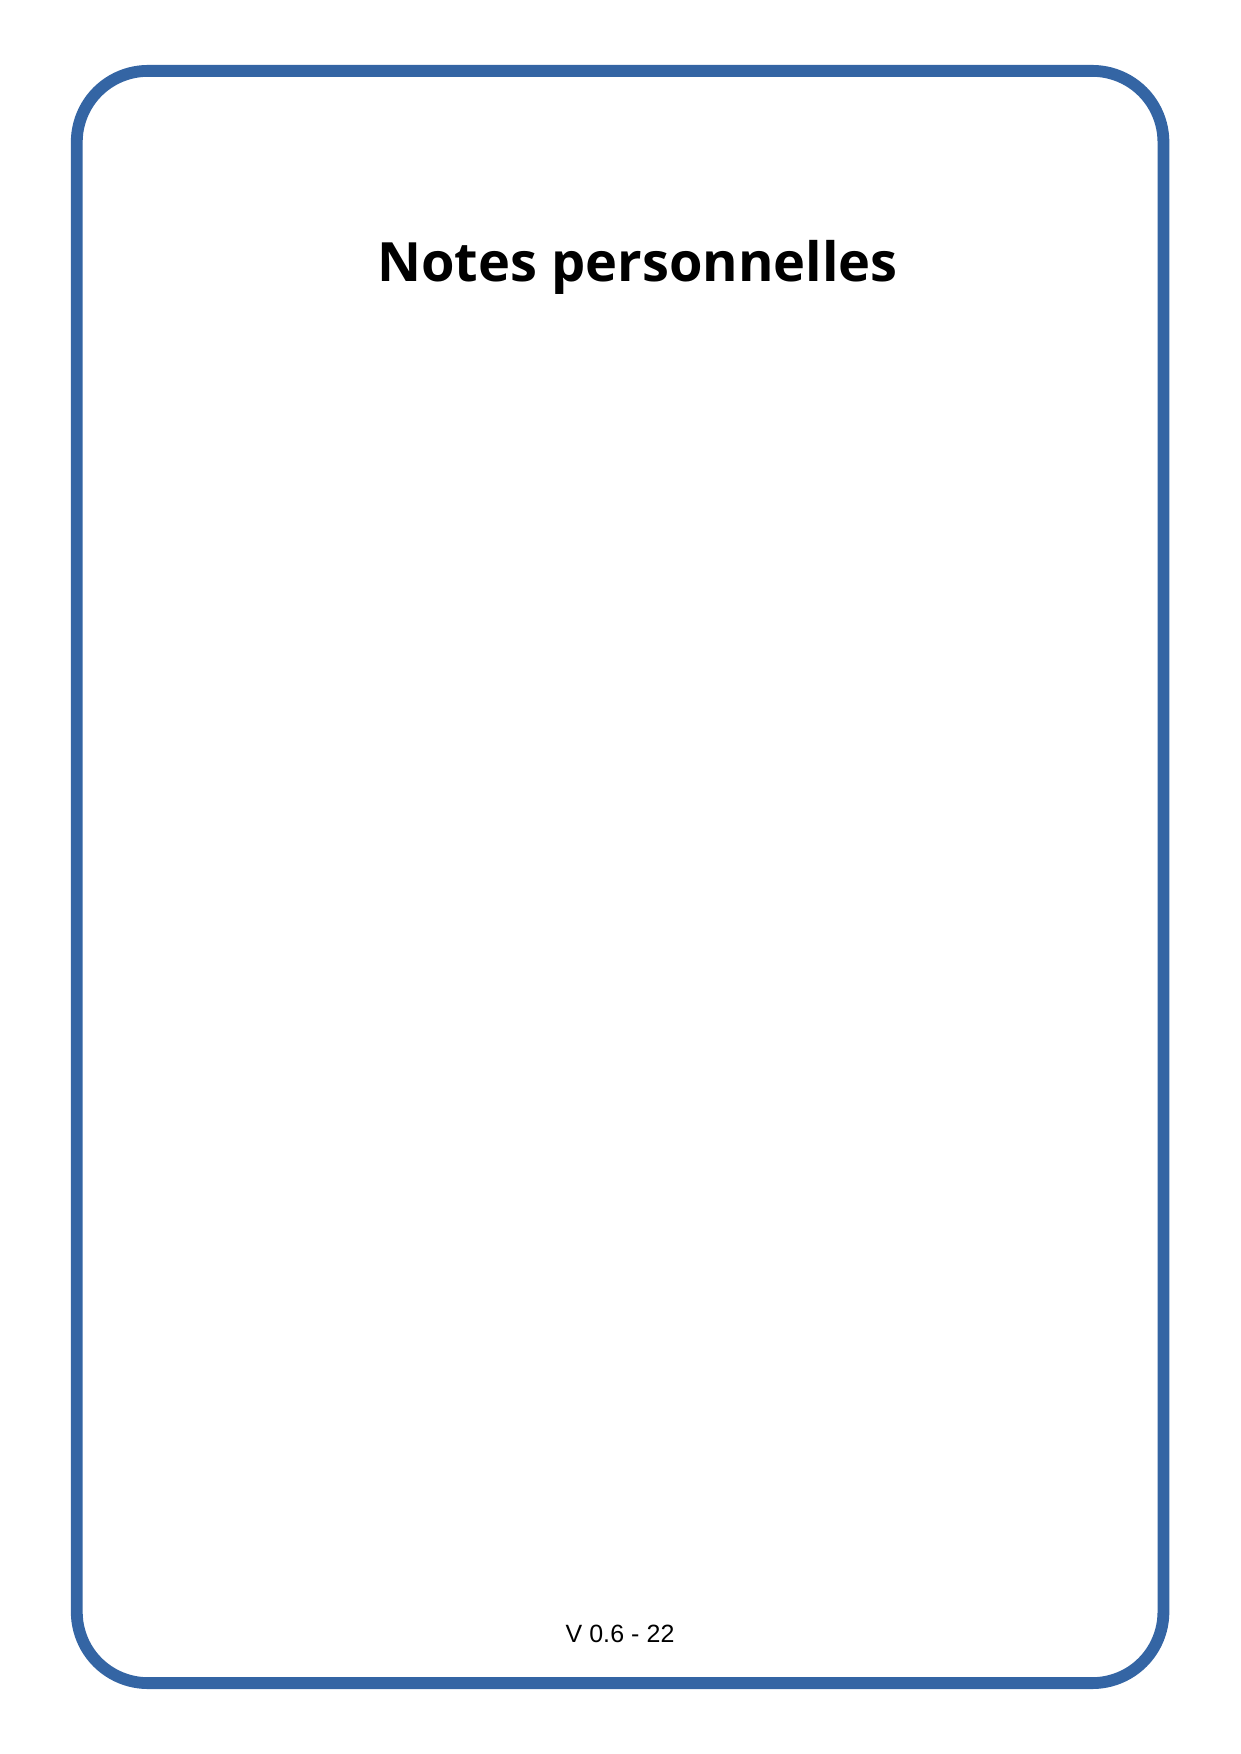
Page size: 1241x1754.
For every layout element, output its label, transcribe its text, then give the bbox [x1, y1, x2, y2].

title Notes personnelles [115, 124, 1125, 398]
